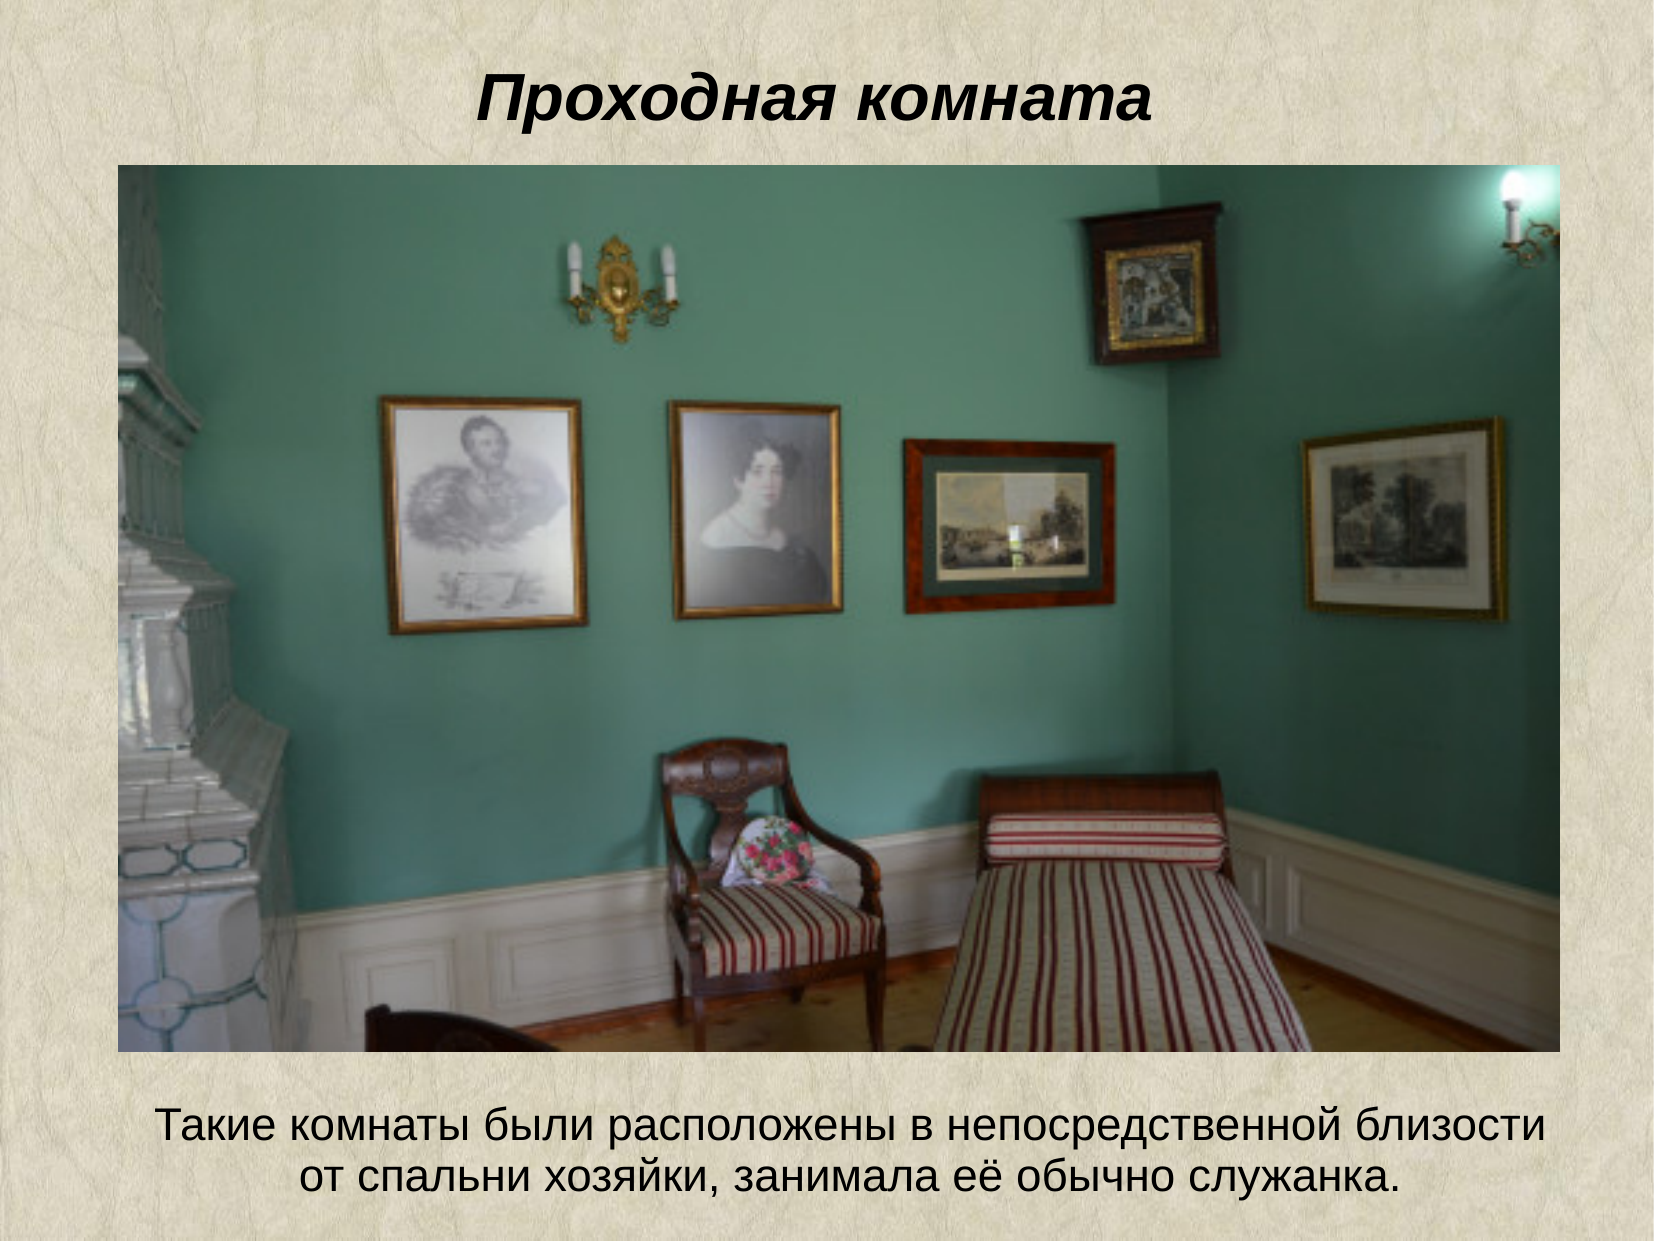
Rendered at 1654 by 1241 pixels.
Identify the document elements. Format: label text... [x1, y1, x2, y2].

list Такие комнаты были расположены в непосредственной близости от спальни хозяйки, занимала её обычно служанка. [59, 1098, 1572, 1201]
title Проходная комната [70, 0, 1560, 201]
picture [0, 0, 1654, 1241]
